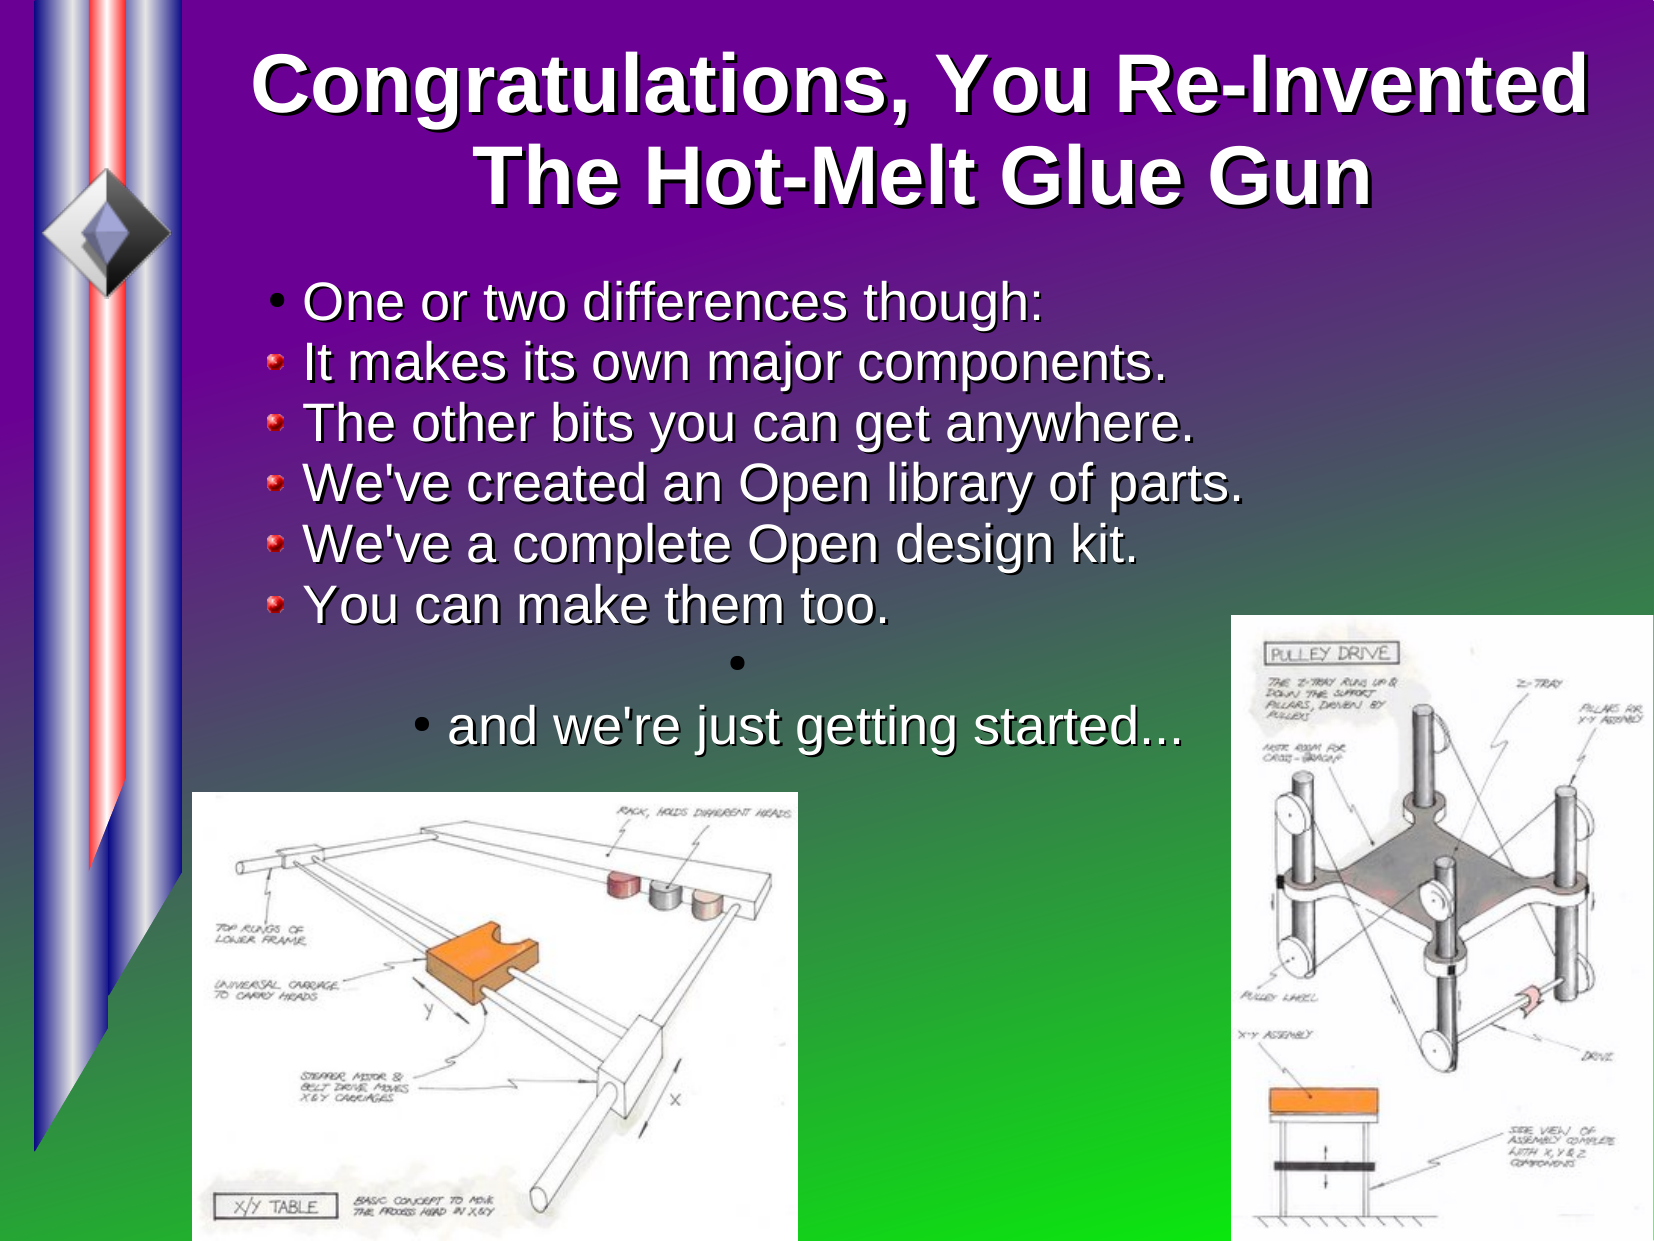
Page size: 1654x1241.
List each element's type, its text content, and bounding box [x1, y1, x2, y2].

subtitle One or two differences though: It makes its own major components. The other bits you can get anywhere. We've created an Open library of parts. We've a complete Open design kit. You can make them too. and we're just getting started... [196, 230, 1330, 797]
picture [1231, 615, 1654, 1241]
title Congratulations, You Re-Invented The Hot-Melt Glue Gun [181, 22, 1607, 237]
picture [40, 165, 174, 299]
picture [192, 792, 798, 1241]
